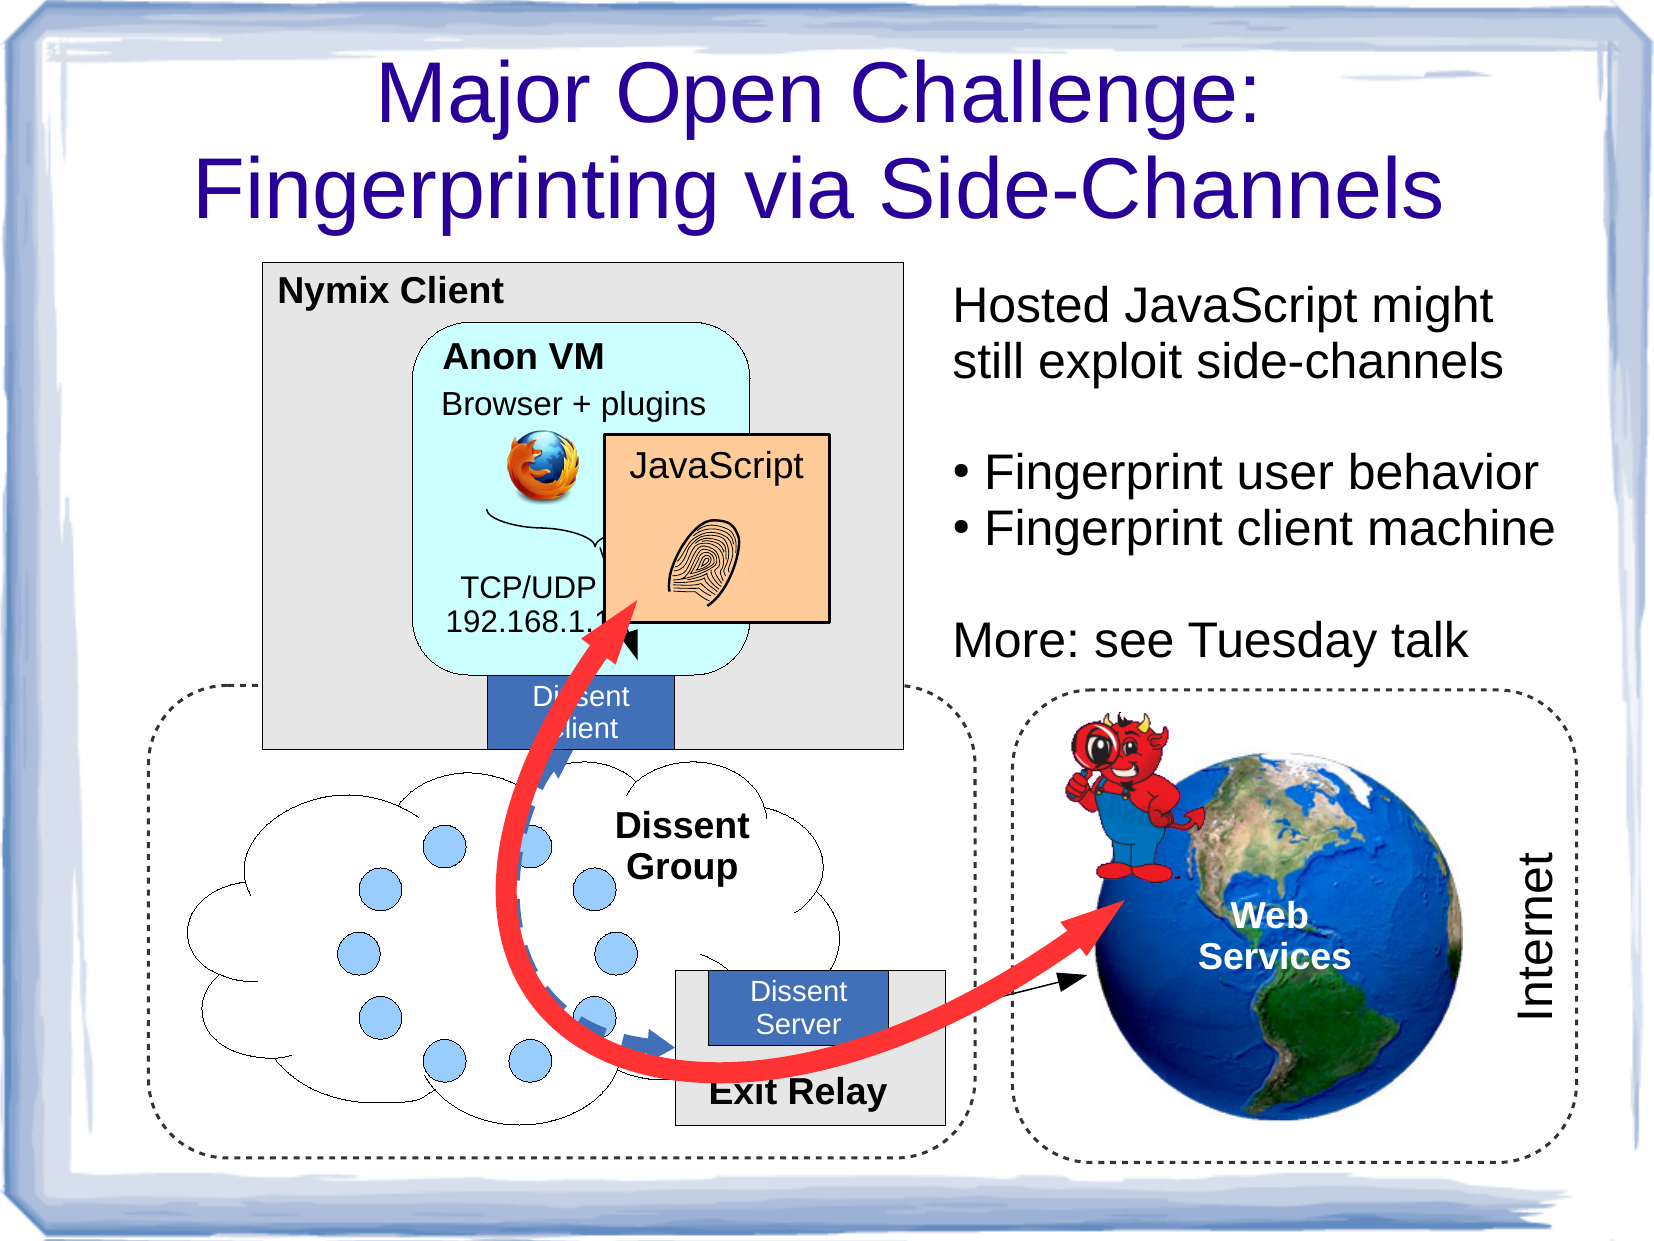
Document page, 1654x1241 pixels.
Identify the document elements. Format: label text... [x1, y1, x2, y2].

text_box [596, 647, 630, 676]
text_box Dissent Client [554, 676, 675, 750]
text_box [675, 1027, 946, 1126]
text_box Hosted JavaScript might still exploit side-channels Fingerprint user behavior Fingerprint client machine More: see Tuesday talk [937, 269, 1576, 676]
title Major Open Challenge: Fingerprinting via Side-Channels [75, 37, 1564, 245]
text_box TCP/UDP 192.168.1.1 [420, 562, 604, 647]
picture [0, 0, 1654, 1241]
text_box Nymix Client [262, 262, 593, 320]
text_box [187, 772, 664, 1126]
text_box [262, 262, 904, 750]
text_box Dissent Server [708, 970, 889, 1046]
text_box Anon VM [427, 327, 650, 378]
text_box [889, 970, 946, 1027]
text_box Exit Relay [693, 1063, 927, 1121]
text_box JavaScript [604, 434, 830, 623]
text_box Dissent Client [487, 676, 569, 750]
text_box [517, 761, 840, 1062]
text_box Browser + plugins [423, 378, 724, 431]
text_box Internet [1500, 787, 1576, 1088]
text_box Dissent Group [600, 796, 766, 938]
